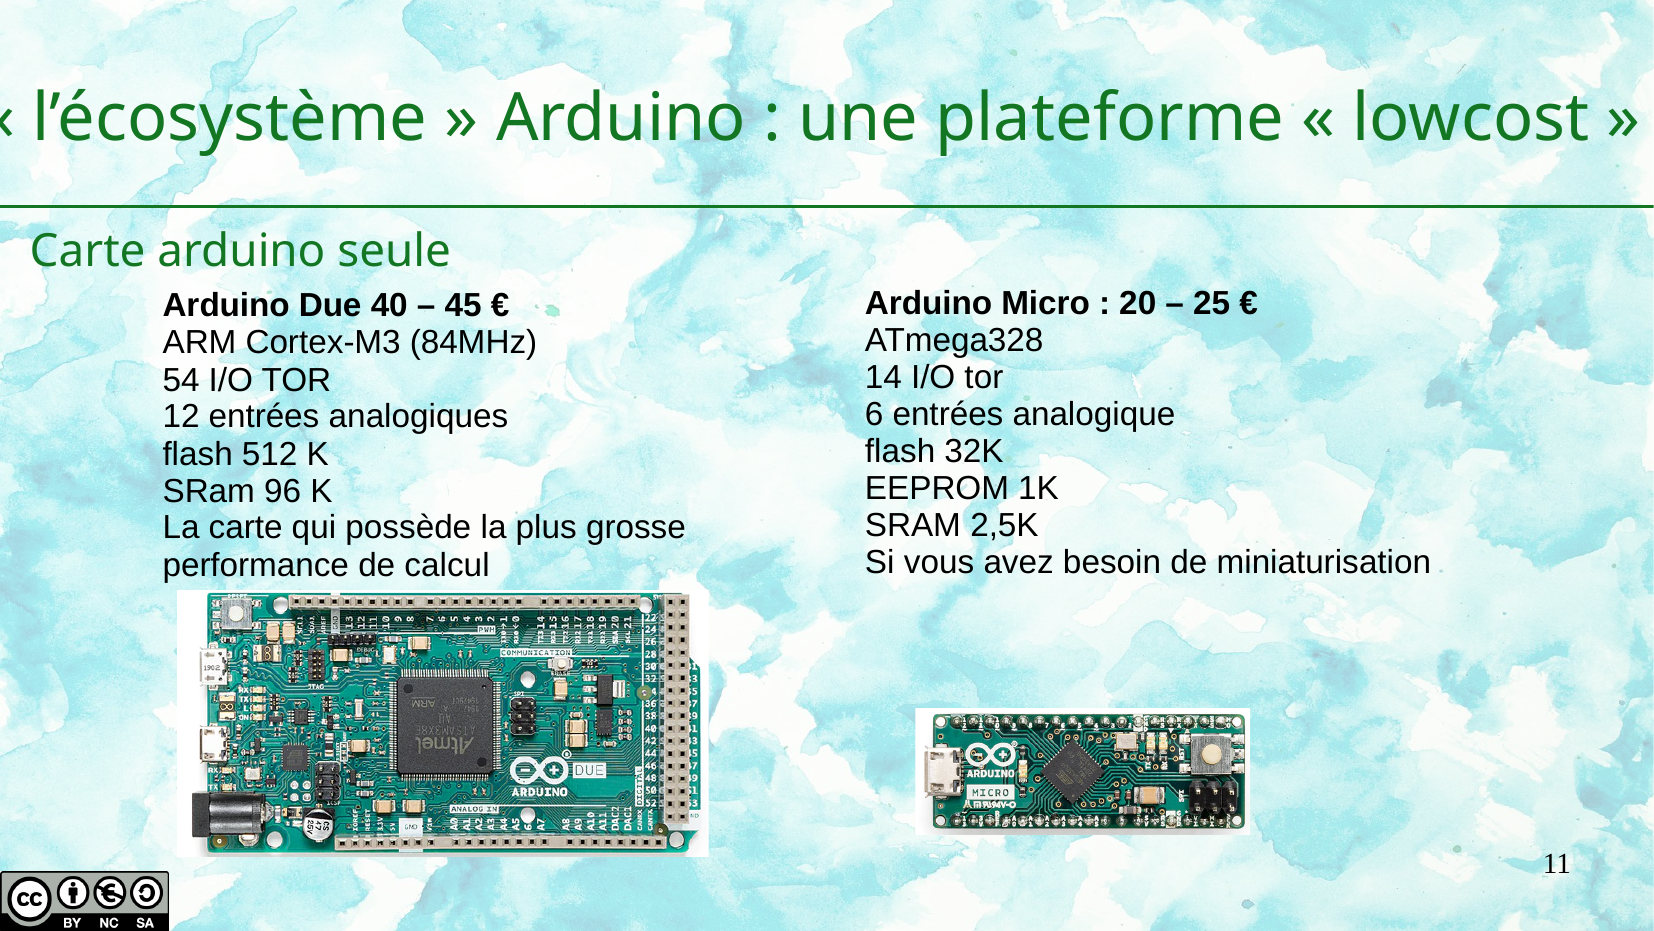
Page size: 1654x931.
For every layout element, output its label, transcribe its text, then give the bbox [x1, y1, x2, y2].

picture [0, 871, 169, 931]
picture [915, 708, 1251, 835]
text_box Arduino Due 40 – 45 € ARM Cortex-M3 (84MHz) 54 I/O TOR 12 entrées analogiques flash 512 K SRam 96 K La carte qui possède la plus grosse performance de calcul [147, 279, 709, 591]
picture [177, 590, 709, 857]
list Carte arduino seule [29, 217, 567, 296]
text_box Arduino Micro : 20 – 25 € ATmega328 14 I/O tor 6 entrées analogique flash 32K EEPROM 1K SRAM 2,5K Si vous avez besoin de miniaturisation [850, 277, 1530, 632]
title « l’écosystème » Arduino : une plateforme « lowcost » [0, 23, 1654, 206]
